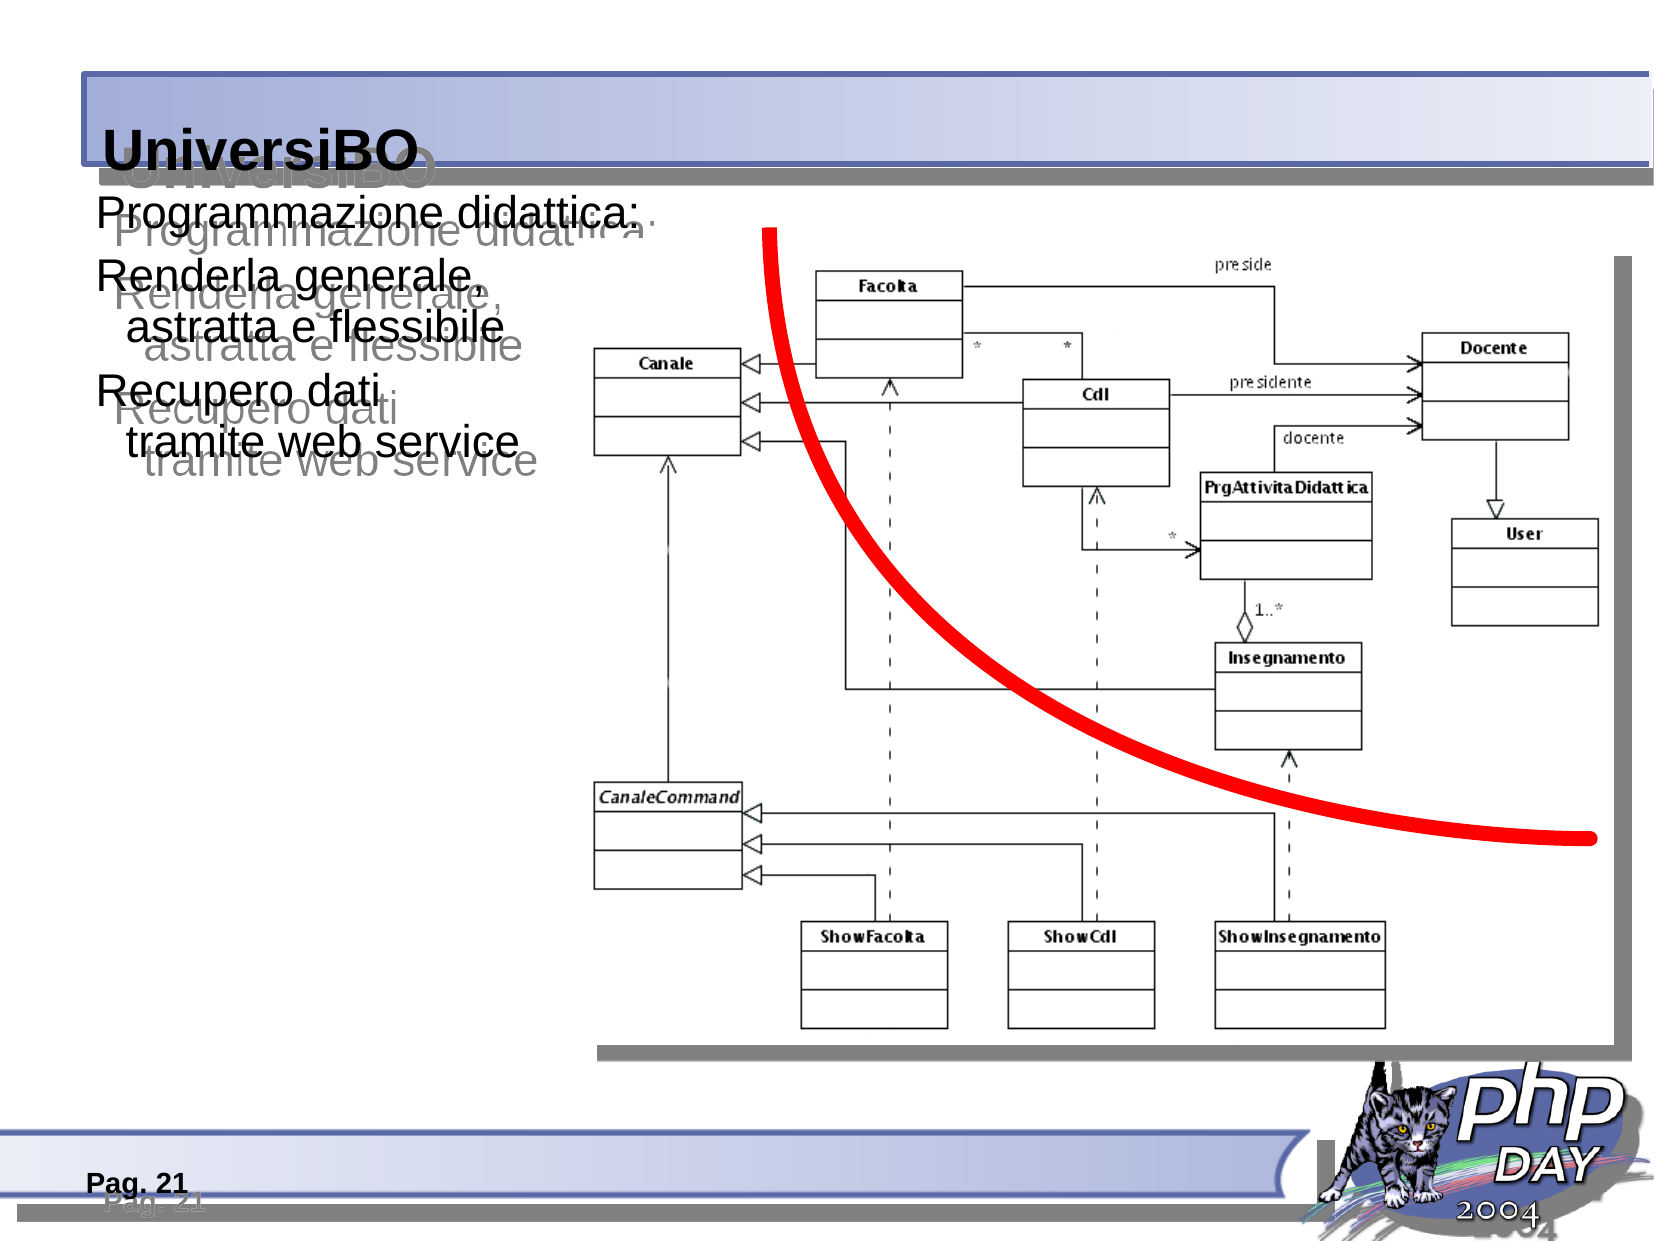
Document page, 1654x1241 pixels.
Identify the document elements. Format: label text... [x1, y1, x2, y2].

text_box Programmazione didattica: Renderla generale, astratta e flessibile Recupero dati tramite web service [73, 187, 1324, 552]
picture [126, 1180, 133, 1190]
picture [0, 1025, 1652, 1233]
text_box UniversiBO [102, 85, 1394, 155]
picture [110, 1195, 117, 1201]
picture [579, 238, 1614, 1045]
